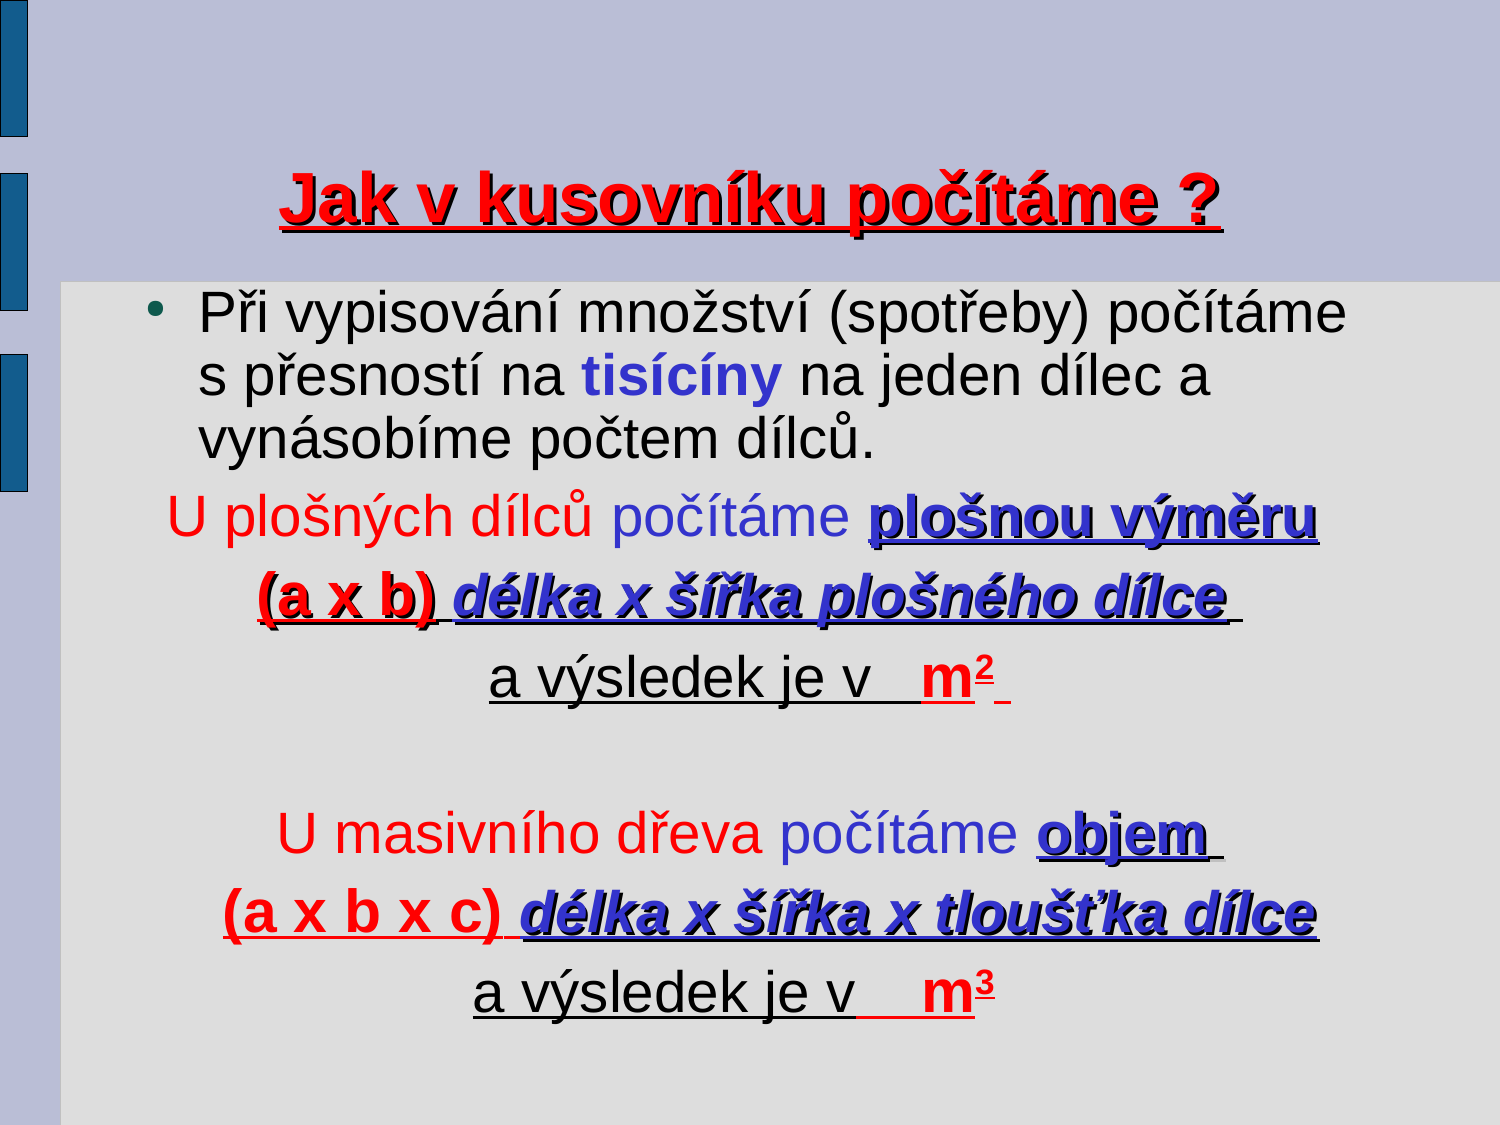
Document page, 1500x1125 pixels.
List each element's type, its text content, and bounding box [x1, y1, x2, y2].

title Jak v kusovníku počítáme ? [112, 99, 1388, 275]
list Při vypisování množství (spotřeby) počítáme s přesností na tisícíny na jeden dílec a vynásobíme počtem dílců. U plošných dílců počítáme plošnou výměru (a x b) délka x šířka plošného dílce a výsledek je v m2 U masivního dřeva počítáme objem (a x b x c) délka x šířka x tloušťka dílce a výsledek je v m3 [112, 275, 1388, 1088]
